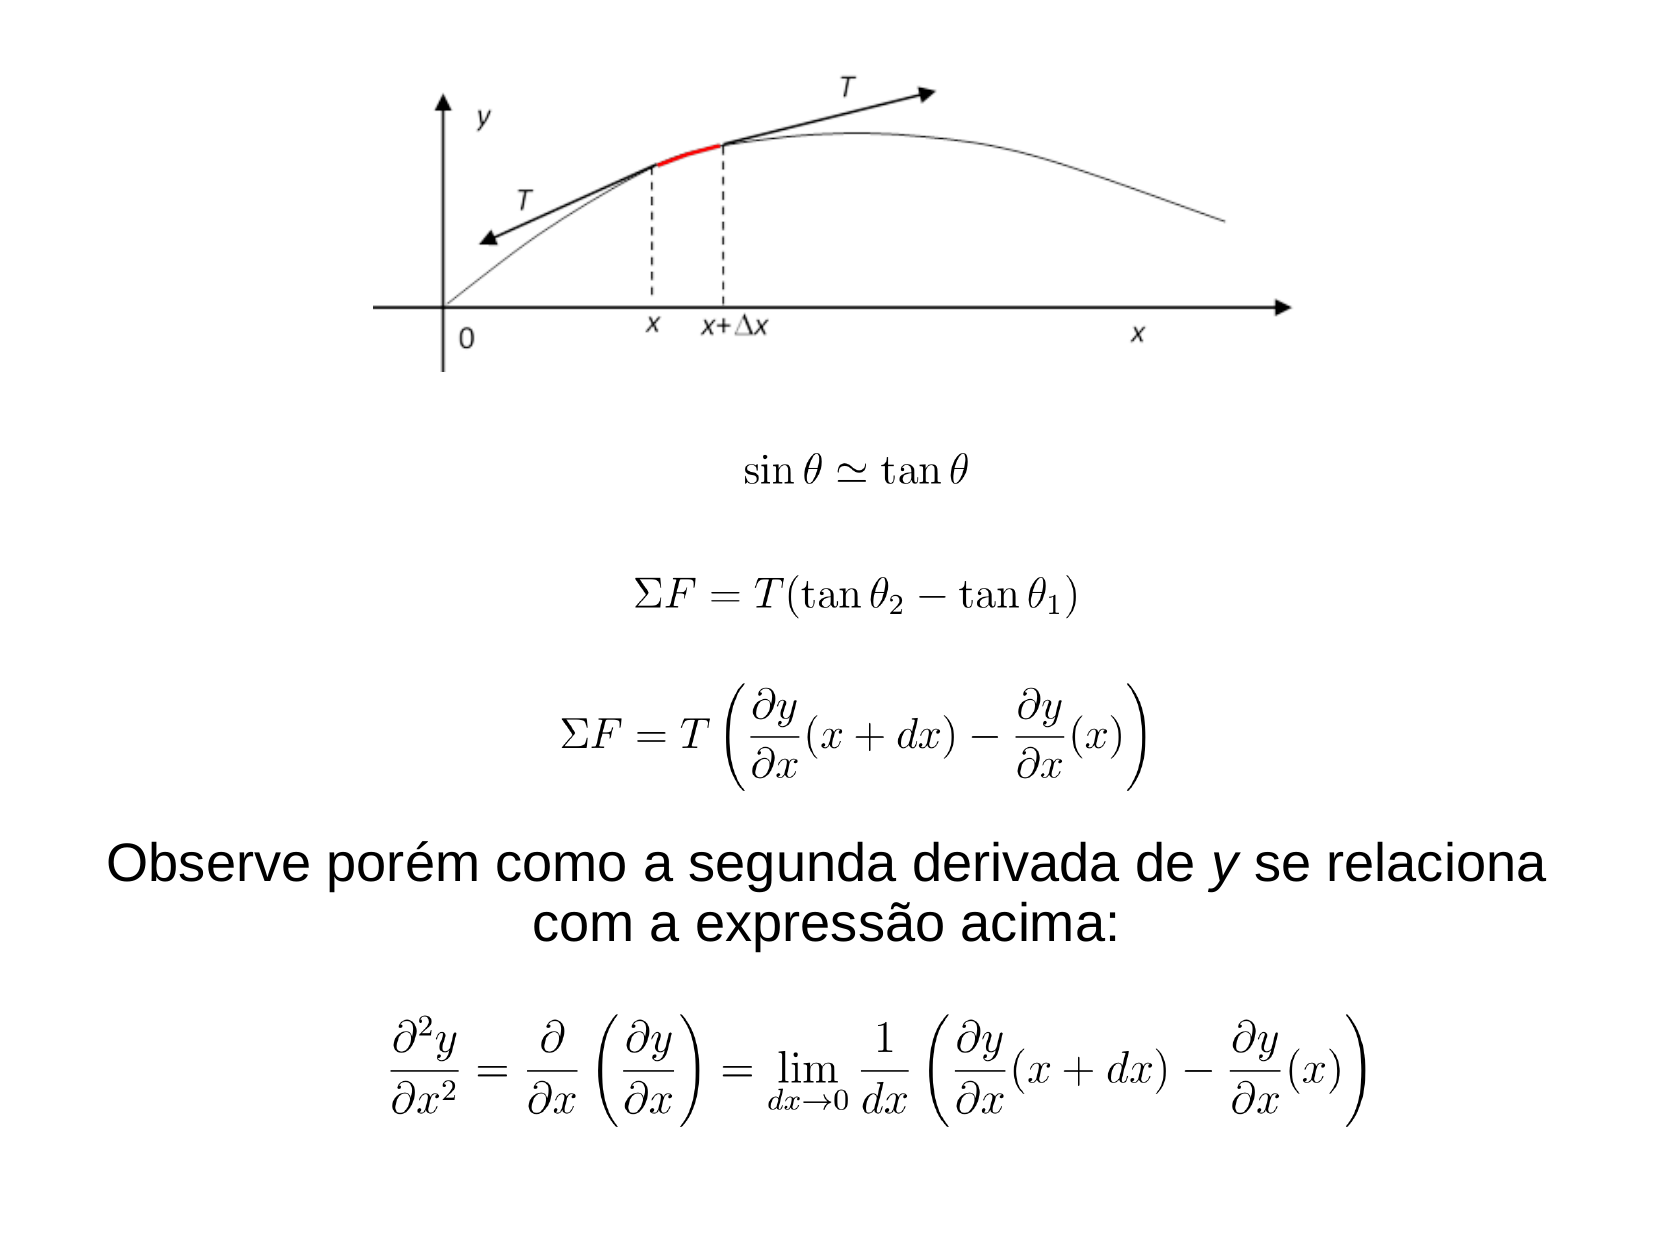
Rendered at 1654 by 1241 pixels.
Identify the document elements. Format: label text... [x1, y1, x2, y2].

picture [495, 413, 1235, 814]
picture [373, 54, 1347, 373]
subtitle Observe porém como a segunda derivada de y se relaciona com a expressão acima: [82, 823, 1571, 963]
picture [363, 985, 1388, 1146]
